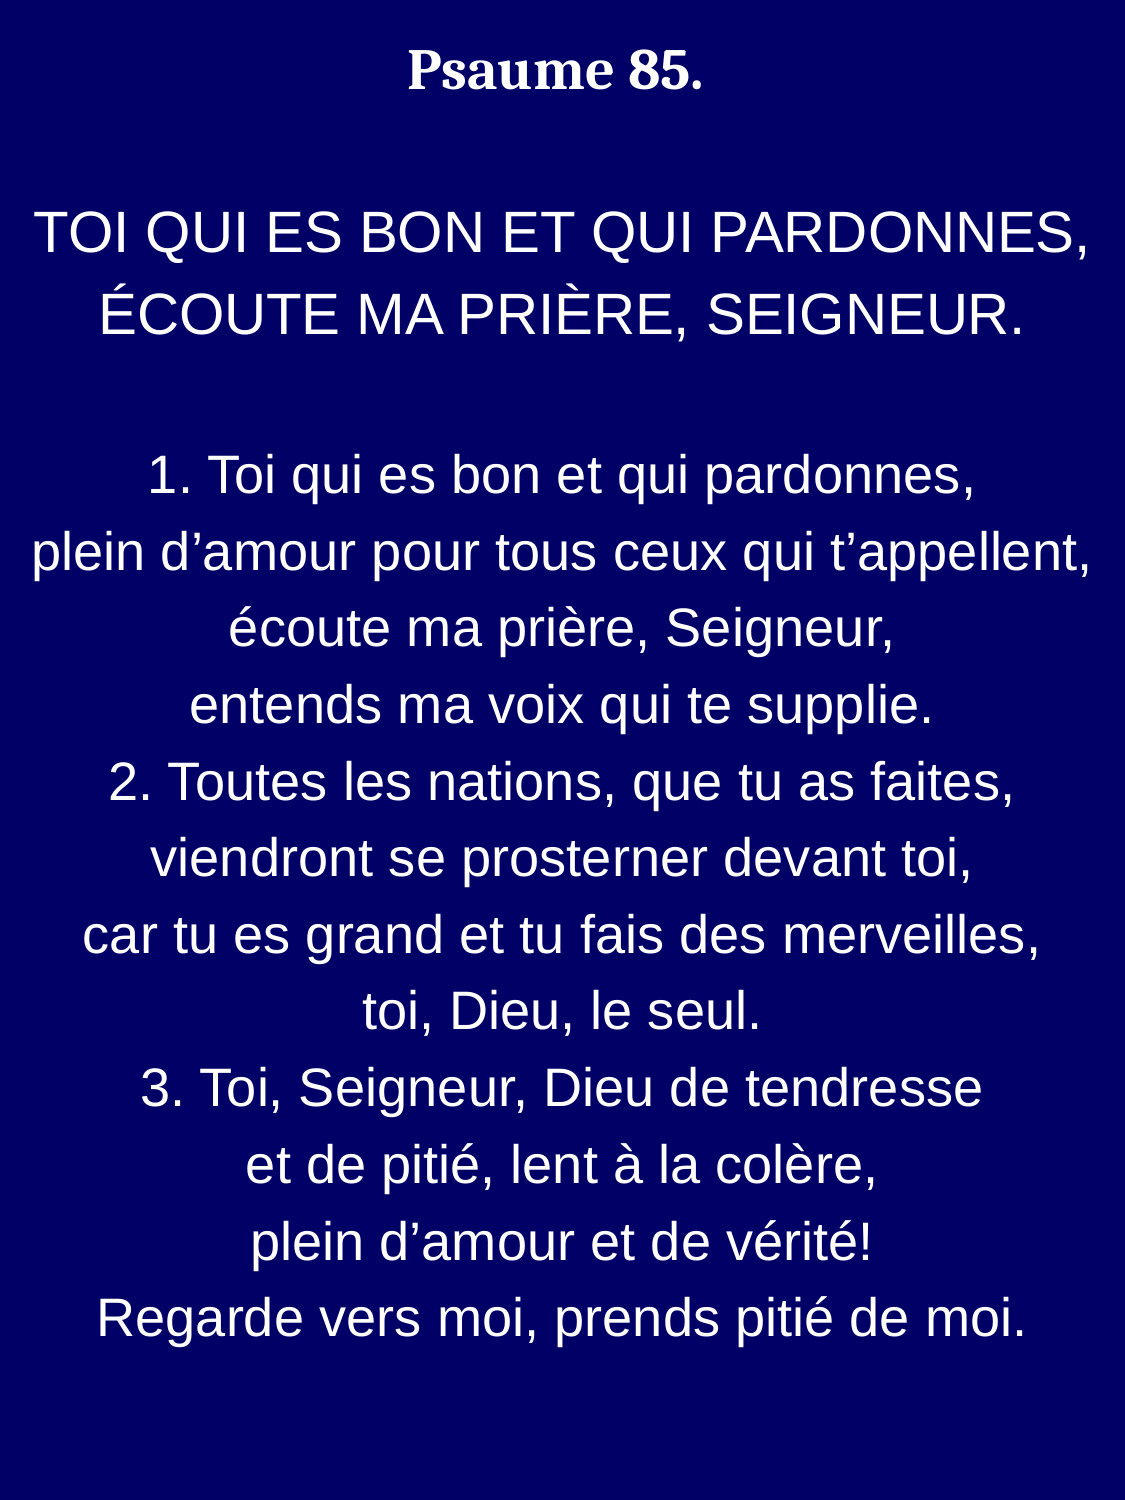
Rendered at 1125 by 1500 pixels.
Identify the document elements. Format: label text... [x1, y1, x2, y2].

text_box Psaume 85. TOI QUI ES BON ET QUI PARDONNES, ÉCOUTE MA PRIÈRE, SEIGNEUR. 1. Toi qui es bon et qui pardonnes, plein d’amour pour tous ceux qui t’appellent, écoute ma prière, Seigneur, entends ma voix qui te supplie. 2. Toutes les nations, que tu as faites, viendront se prosterner devant toi, car tu es grand et tu fais des merveilles, toi, Dieu, le seul. 3. Toi, Seigneur, Dieu de tendresse et de pitié, lent à la colère, plein d’amour et de vérité! Regarde vers moi, prends pitié de moi. [0, 23, 1125, 1258]
